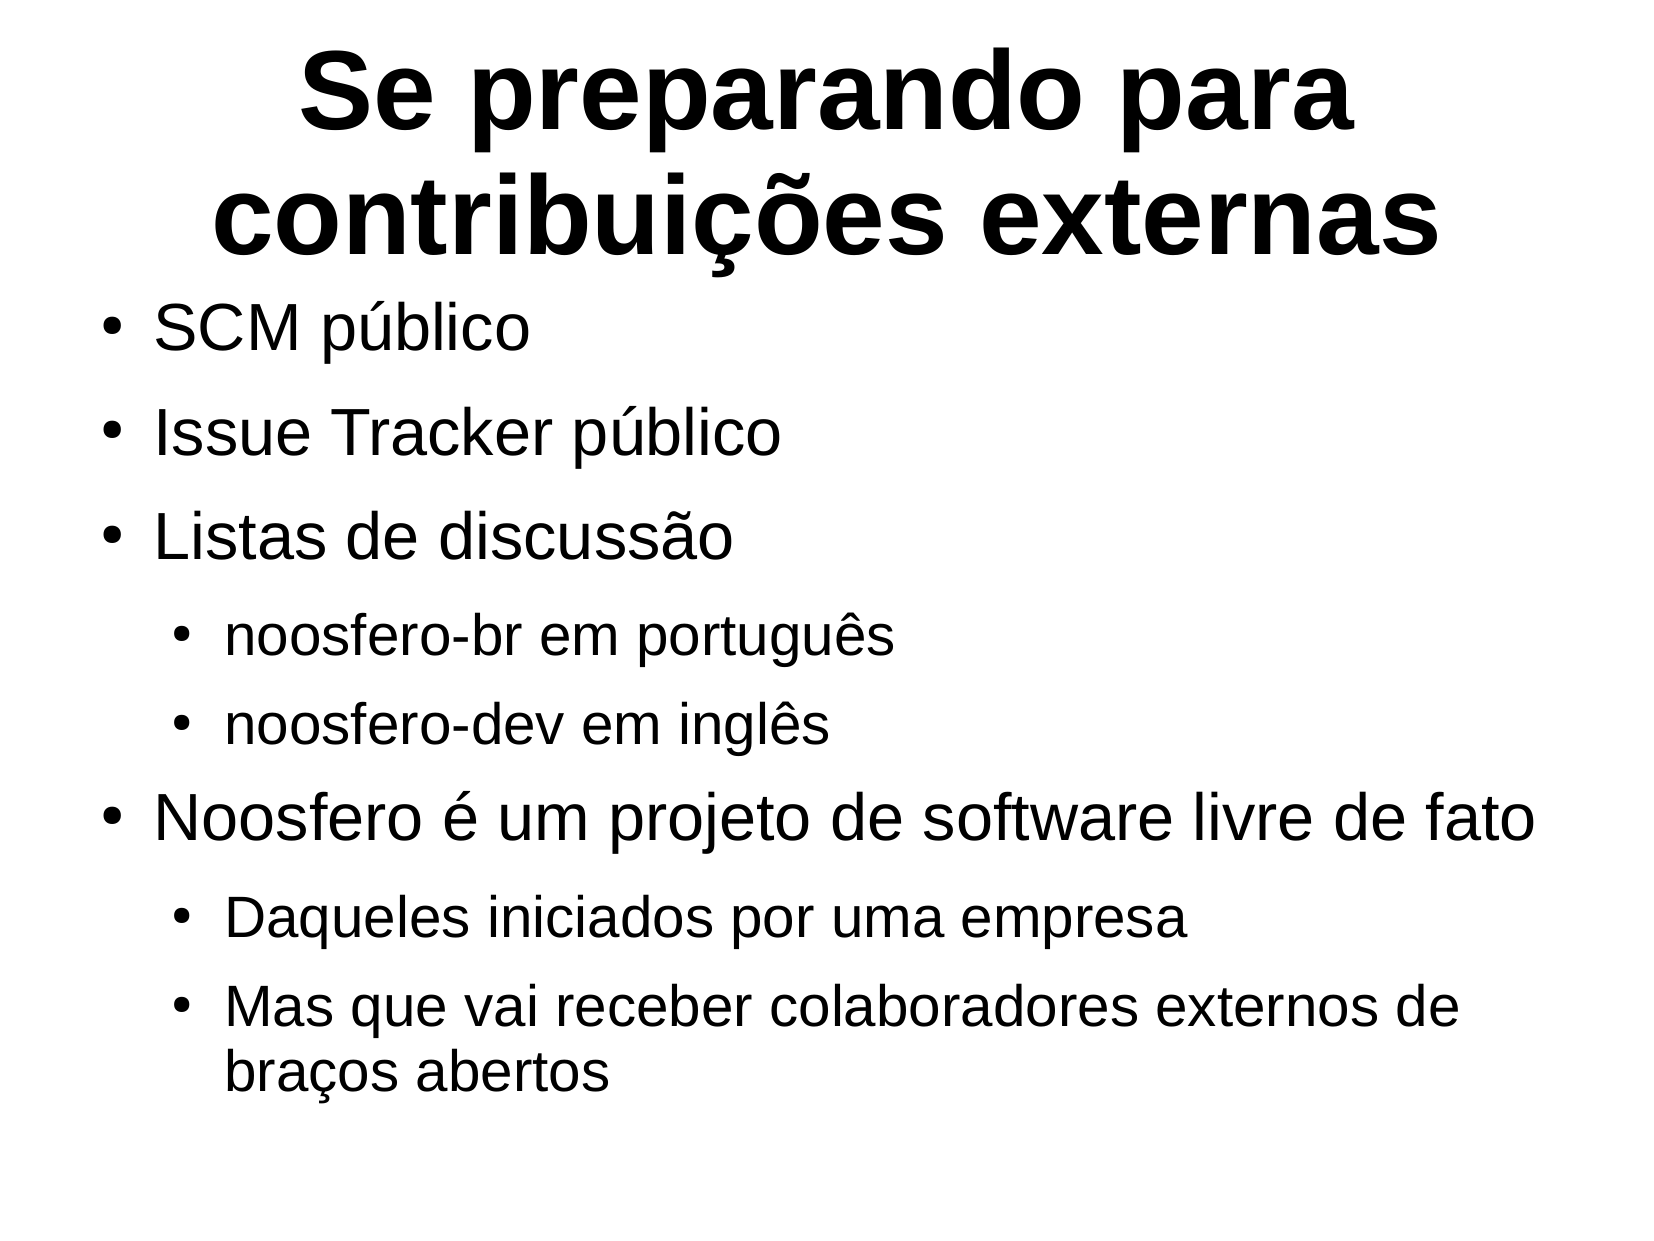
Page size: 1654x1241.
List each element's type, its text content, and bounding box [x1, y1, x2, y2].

list SCM público Issue Tracker público Listas de discussão noosfero-br em português noosfero-dev em inglês Noosfero é um projeto de software livre de fato Daqueles iniciados por uma empresa Mas que vai receber colaboradores externos de braços abertos [82, 290, 1571, 1109]
title Se preparando para contribuições externas [82, 27, 1571, 279]
